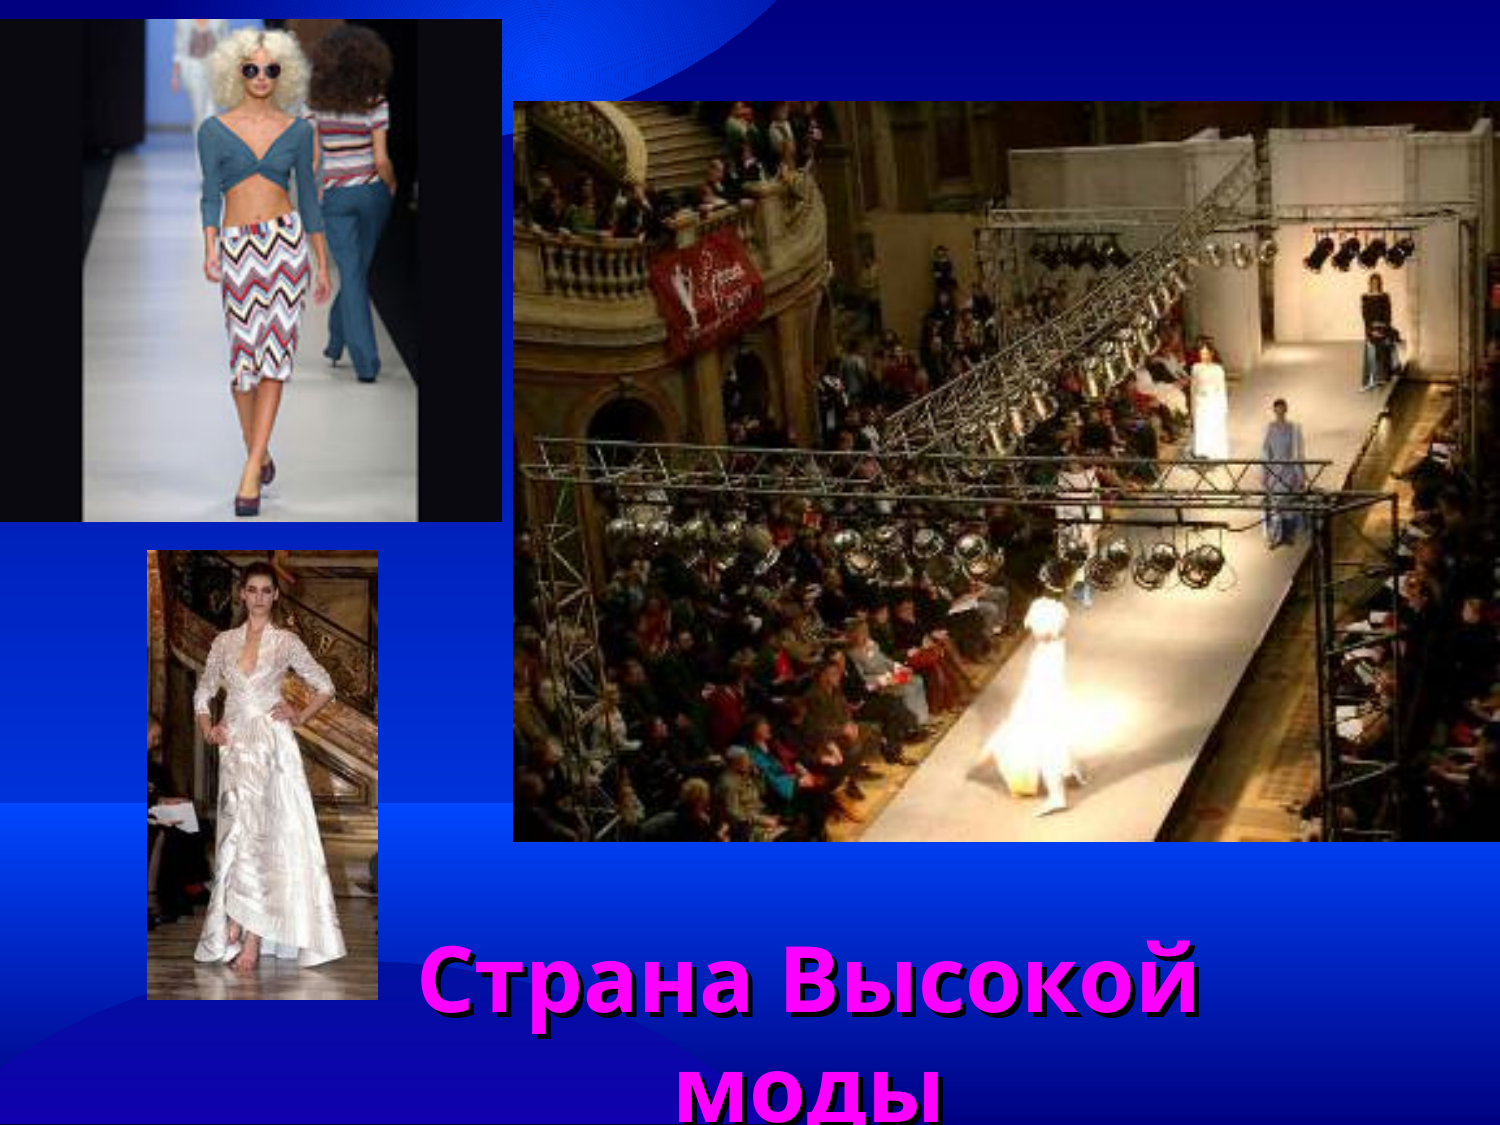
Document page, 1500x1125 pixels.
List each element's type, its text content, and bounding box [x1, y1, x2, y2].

picture [513, 101, 1500, 842]
picture [147, 550, 378, 1000]
title Страна Высокой моды [277, 937, 1341, 1125]
text_box [0, 19, 502, 522]
